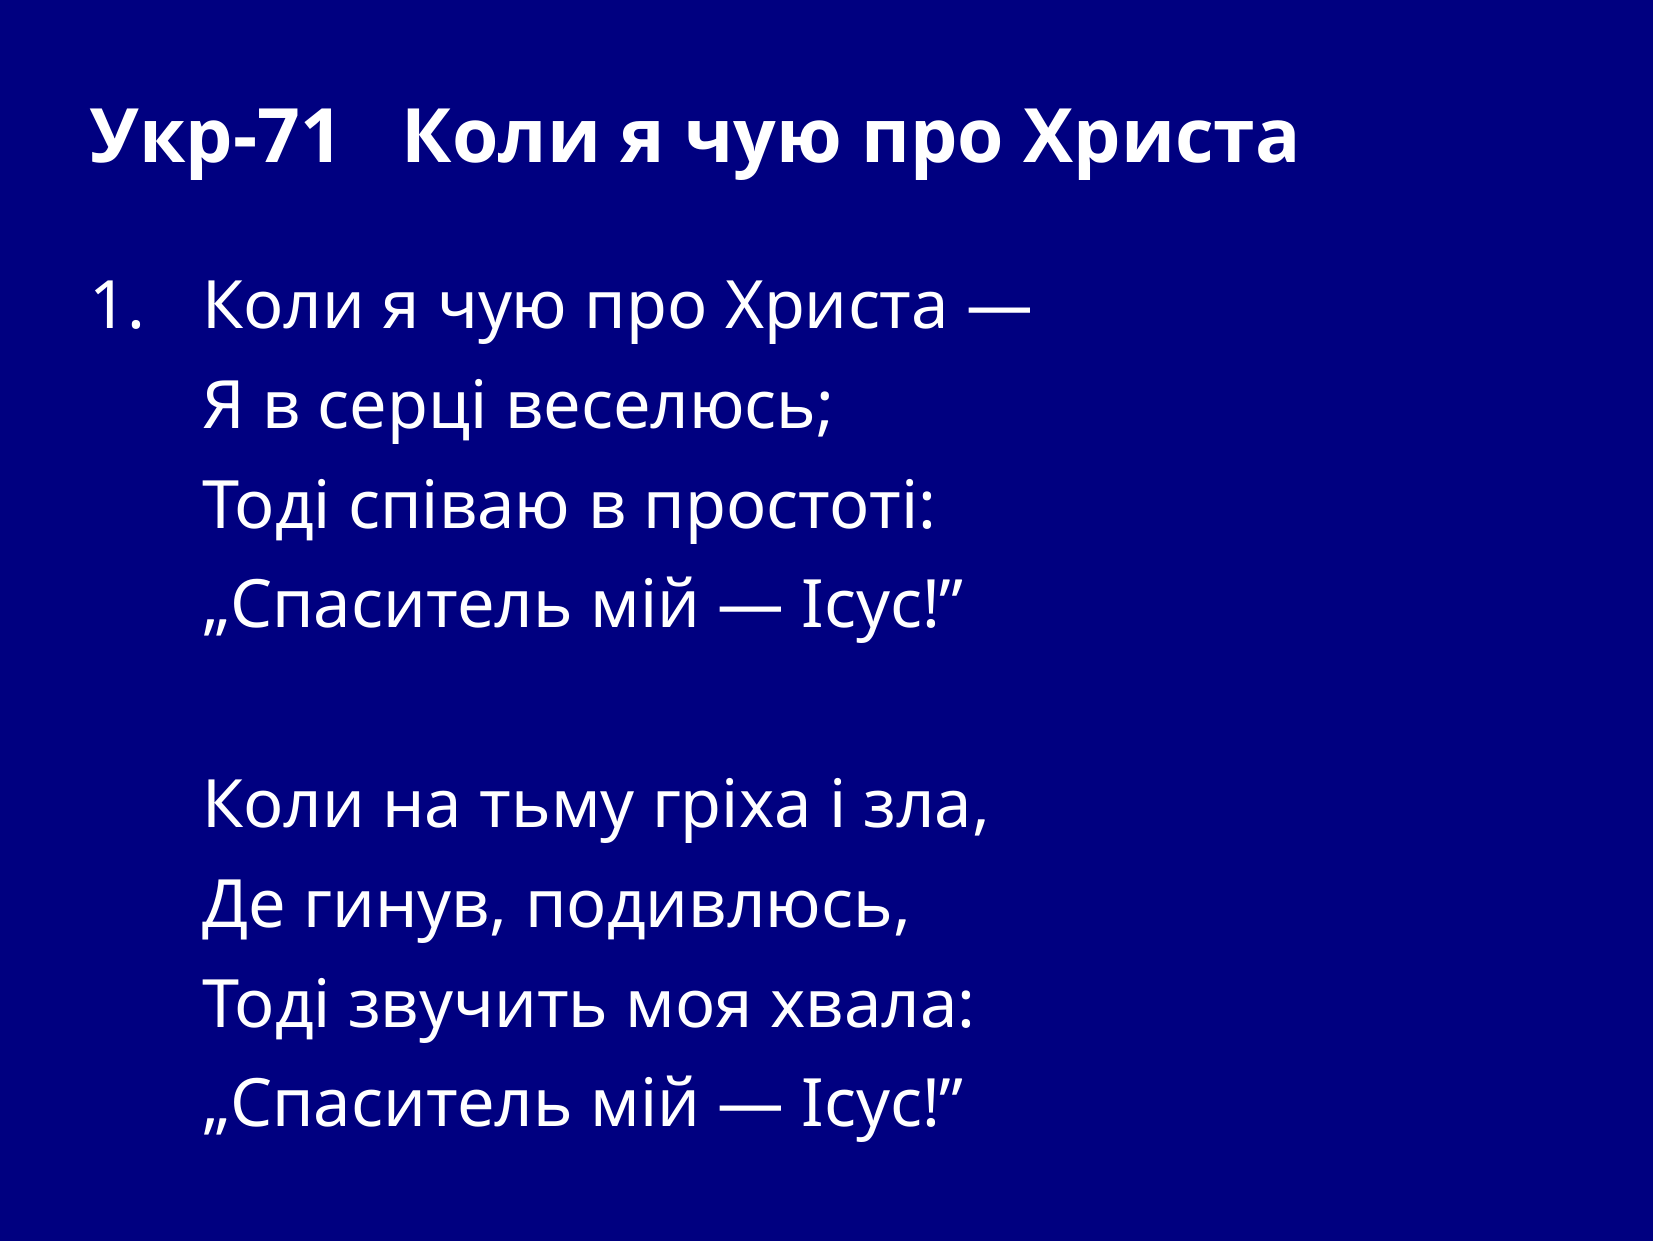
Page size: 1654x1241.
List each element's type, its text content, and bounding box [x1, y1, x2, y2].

text_box 1. Коли я чую про Христа ― Я в серці веселюсь; Тоді співаю в простоті: „Спаситель мій ― Ісус!” Коли на тьму гріха і зла, Де гинув, подивлюсь, Тоді звучить моя хвала: „Спаситель мій ― Ісус!” [75, 188, 1576, 1163]
text_box Укр-71 Коли я чую про Христа [75, 75, 1576, 188]
